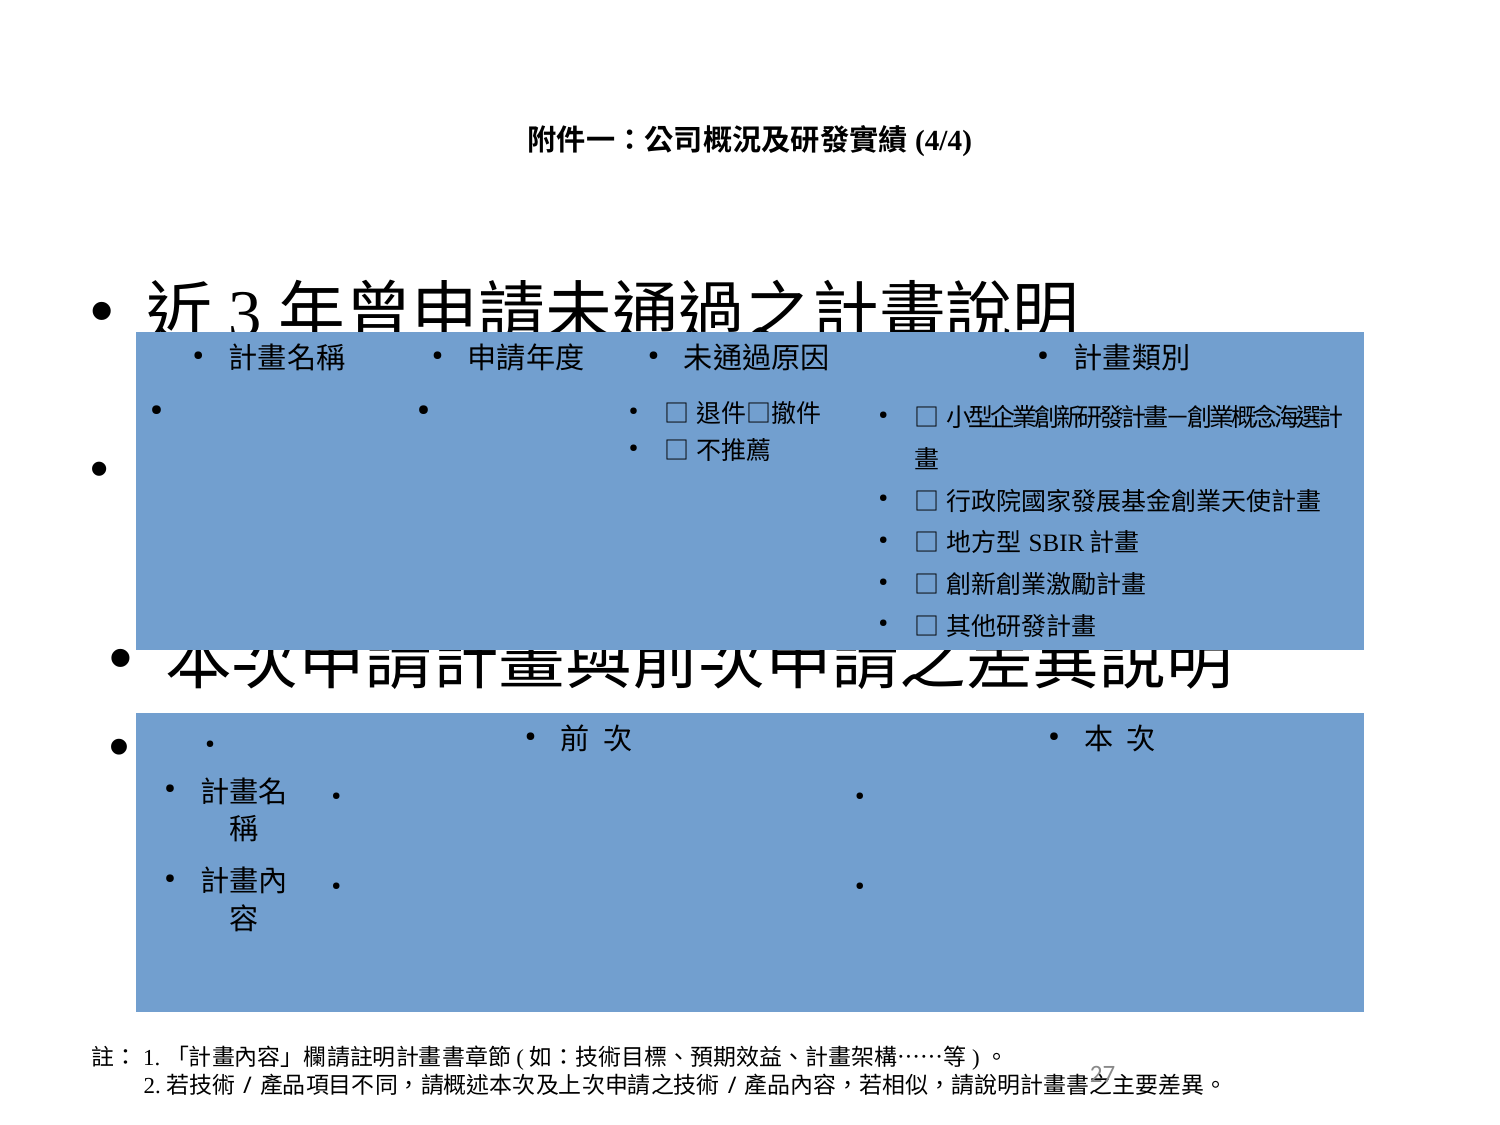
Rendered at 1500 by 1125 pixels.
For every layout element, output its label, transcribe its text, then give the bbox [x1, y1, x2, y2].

table_header 申請年度 [403, 332, 614, 385]
table_cell 計畫內容 [136, 856, 317, 1012]
table_header 計畫類別 [864, 332, 1364, 385]
table_cell [317, 856, 841, 1012]
table_cell □小型企業創新研發計畫－創業概念海選計畫 □行政院國家發展基金創業天使計畫 □地方型SBIR計畫 □創新創業激勵計畫 □其他研發計畫 [864, 385, 1364, 650]
title 附件一：公司概況及研發實績(4/4) [75, 45, 1426, 233]
table_header [136, 713, 317, 766]
text_box 本次申請計畫與前次申請之差異說明 [93, 609, 1444, 1074]
table_cell [136, 385, 403, 650]
table_cell [841, 856, 1364, 1012]
table_header 本 次 [841, 713, 1364, 766]
text_box 27 [1074, 1042, 1426, 1103]
table_header 計畫名稱 [136, 332, 403, 385]
table_cell [841, 766, 1364, 856]
table_header 前 次 [317, 713, 841, 766]
list 近3年曾申請未通過之計畫說明 [92, 210, 1443, 766]
table_cell [317, 766, 841, 856]
table_cell 計畫名稱 [136, 766, 317, 856]
table_cell [403, 385, 614, 650]
text_box 註：1.「計畫內容」欄請註明計畫書章節(如：技術目標、預期效益、計畫架構……等)。 2.若技術/產品項目不同，請概述本次及上次申請之技術/產品內容，若相似，請說明計畫書之主要差異。 [77, 1035, 1246, 1105]
table_cell □退件□撤件 □不推薦 [614, 385, 864, 650]
table_header 未通過原因 [614, 332, 864, 385]
